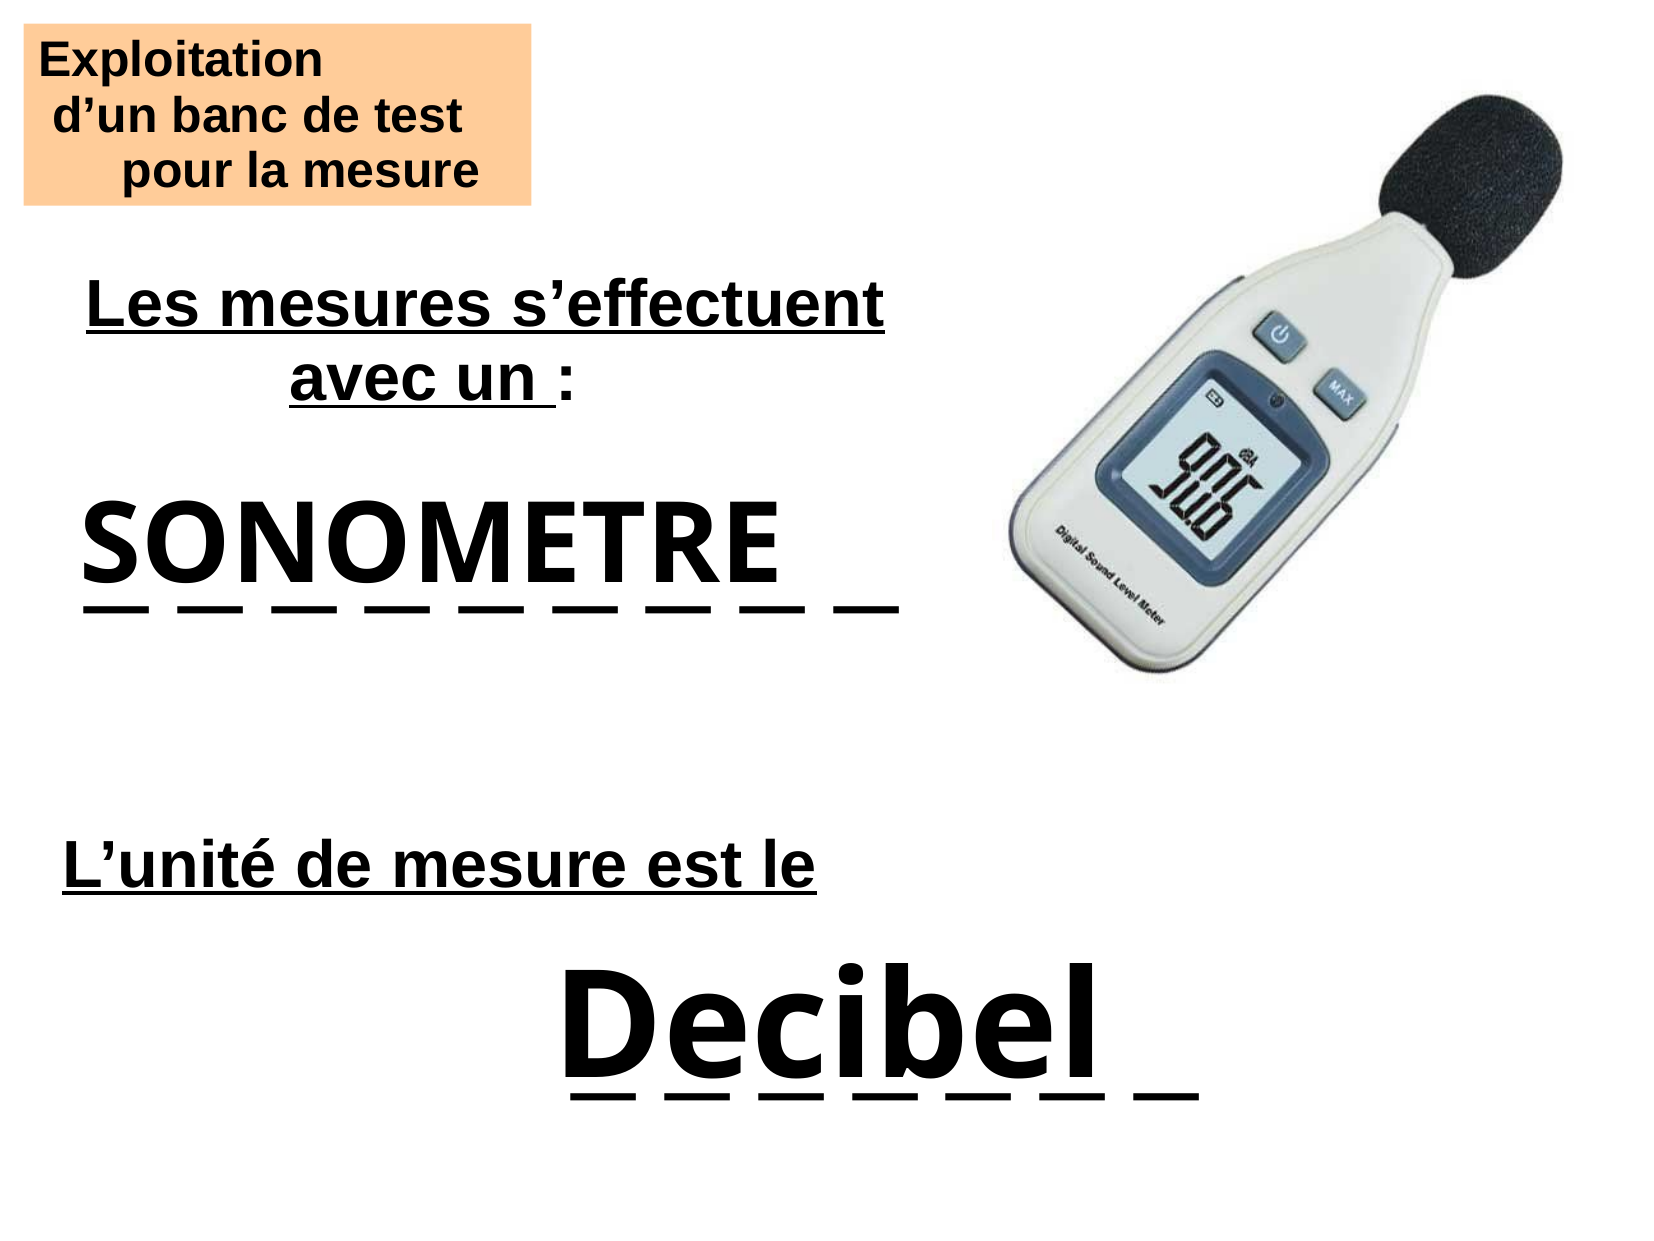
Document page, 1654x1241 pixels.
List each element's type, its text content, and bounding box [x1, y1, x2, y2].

text_box Les mesures s’effectuent avec un : _ _ _ _ _ _ _ _ _ [70, 258, 1028, 623]
text_box L’unité de mesure est le _ _ _ _ _ _ _ [47, 819, 1630, 1110]
text_box Decibel [537, 909, 1376, 1136]
text_box Exploitation d’un banc de test pour la mesure [23, 23, 532, 206]
picture [992, 70, 1630, 709]
text_box SONOMETRE [64, 454, 904, 629]
